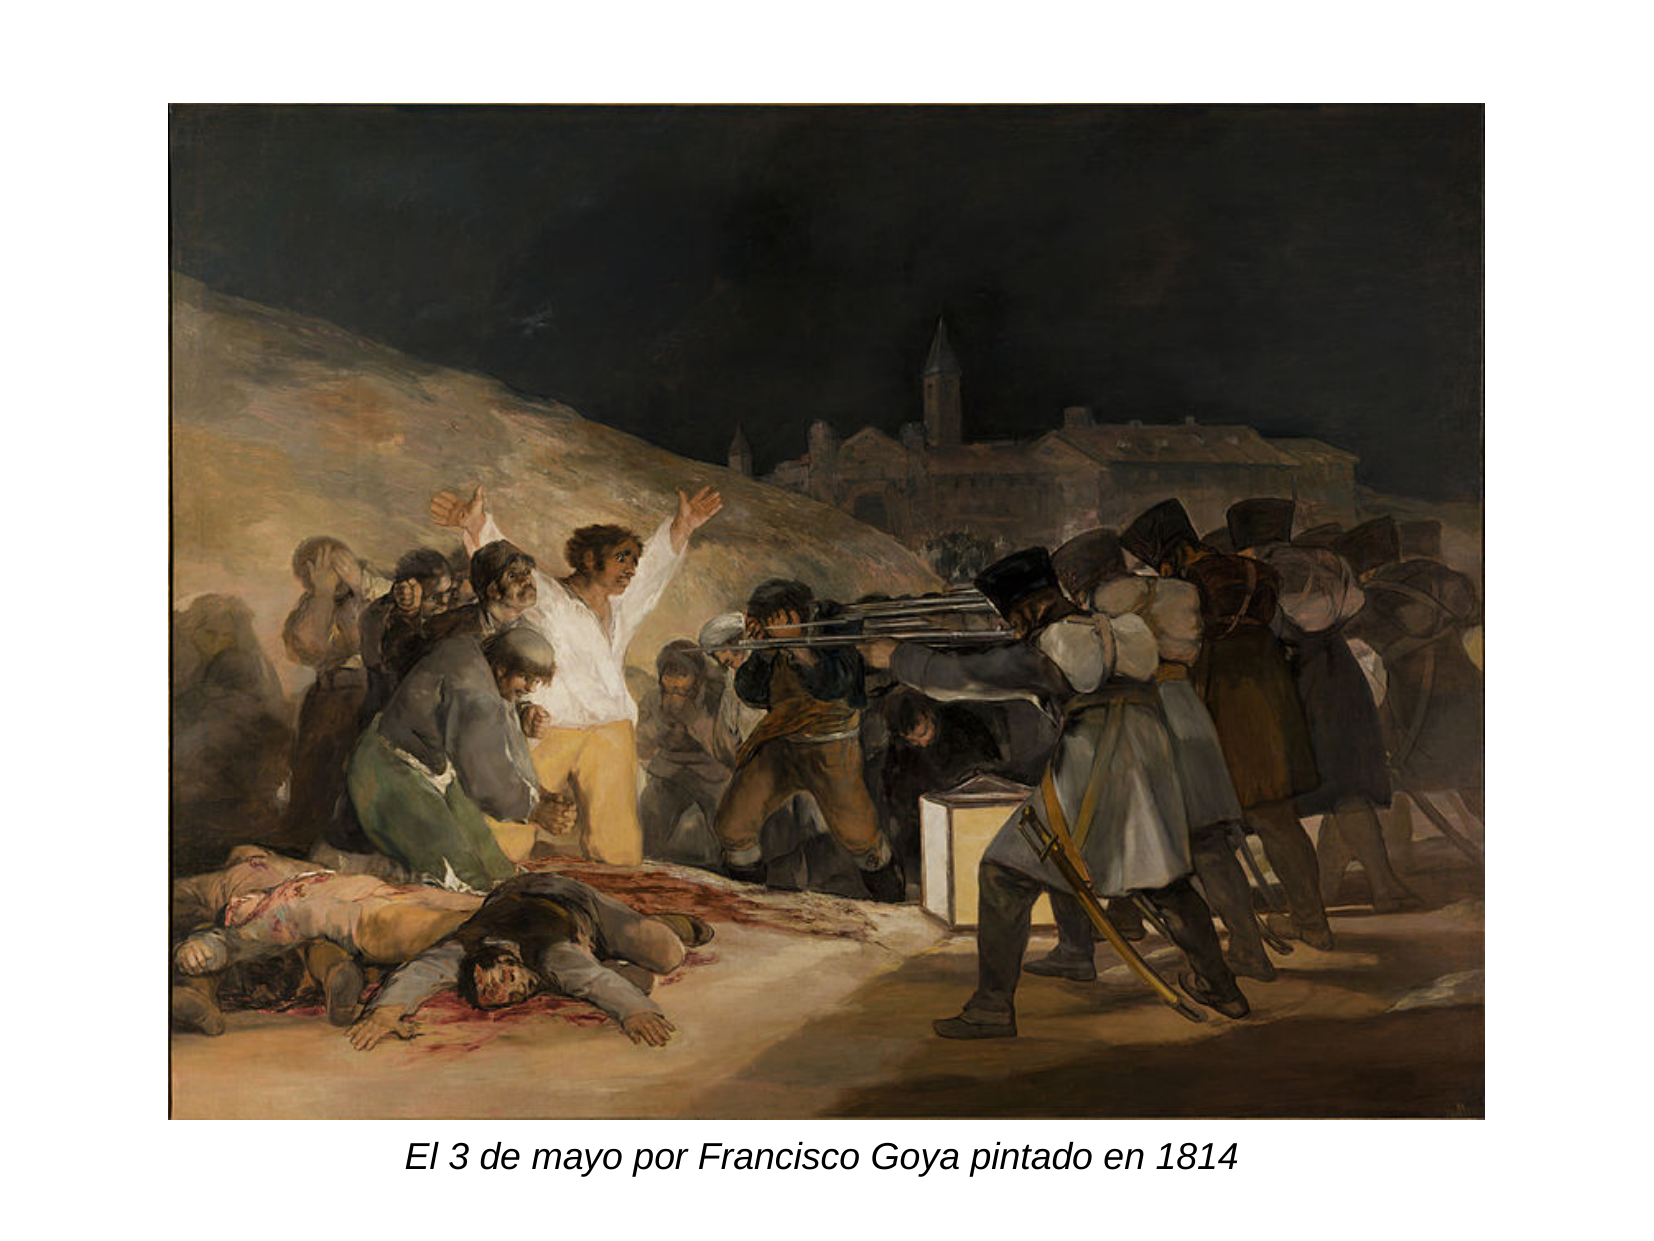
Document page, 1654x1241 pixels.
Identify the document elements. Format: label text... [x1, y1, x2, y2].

picture [168, 103, 1485, 1120]
text_box El 3 de mayo por Francisco Goya pintado en 1814 [389, 1127, 1654, 1185]
